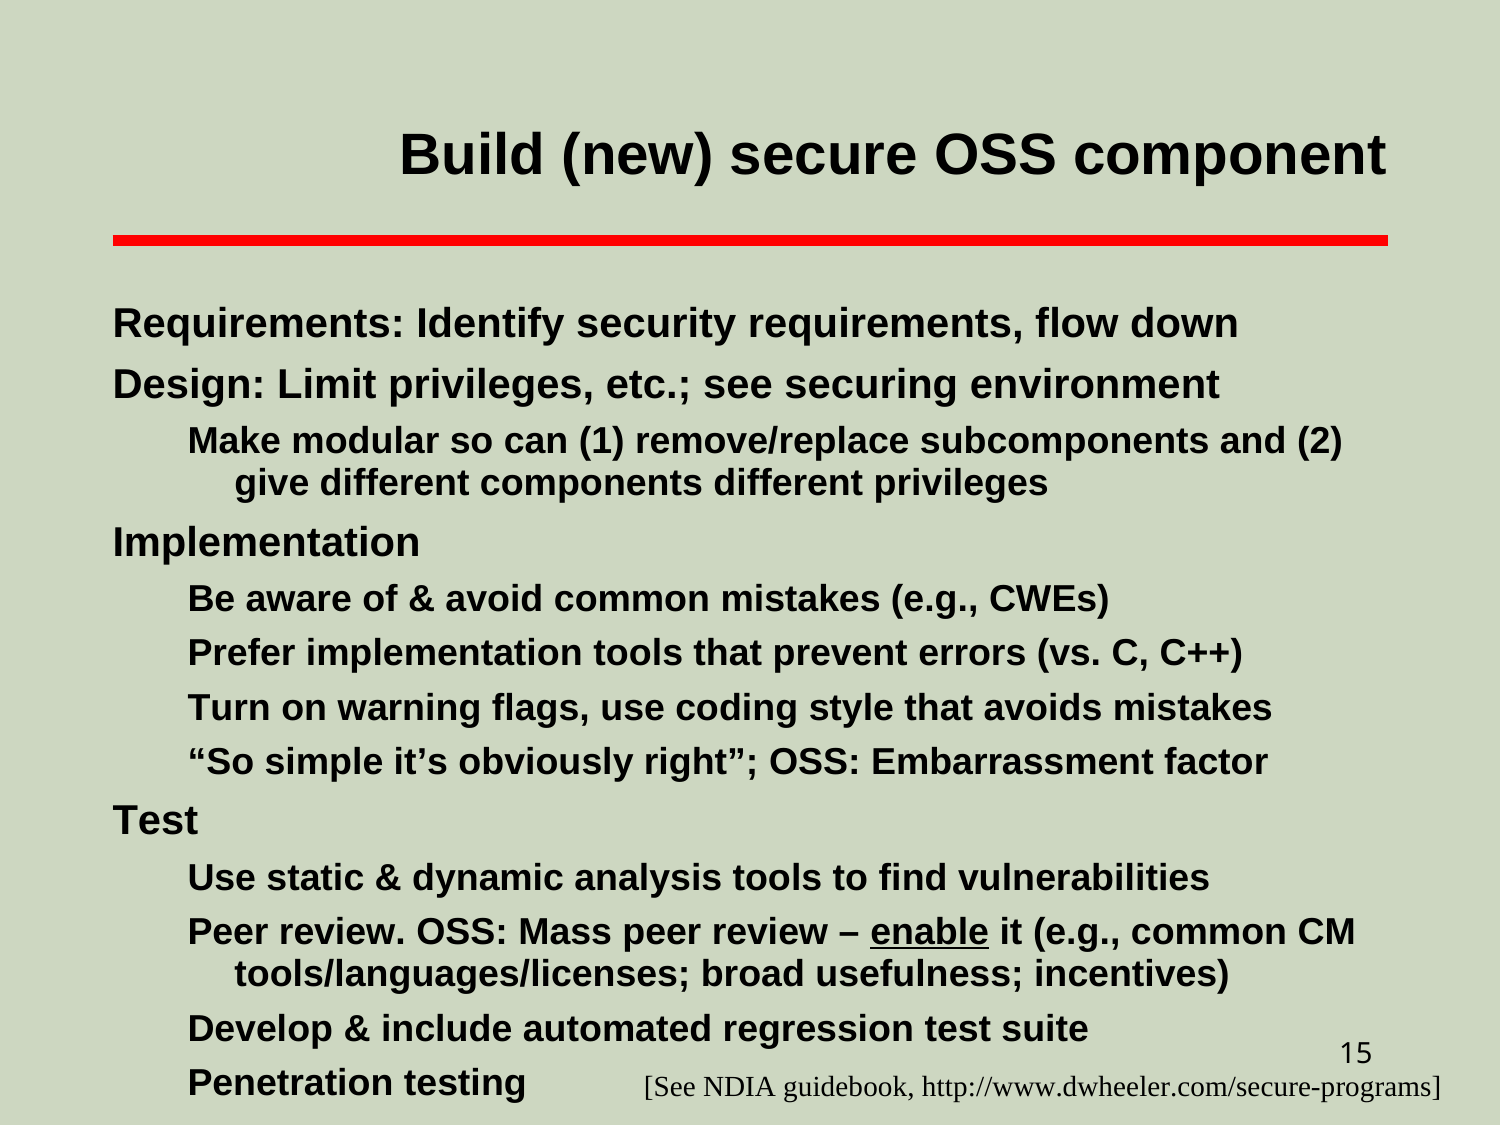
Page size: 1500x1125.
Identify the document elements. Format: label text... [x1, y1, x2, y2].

list Requirements: Identify security requirements, flow down Design: Limit privileges, etc.; see securing environment Make modular so can (1) remove/replace subcomponents and (2) give different components different privileges Implementation Be aware of & avoid common mistakes (e.g., CWEs) Prefer implementation tools that prevent errors (vs. C, C++) Turn on warning flags, use coding style that avoids mistakes “So simple it’s obviously right”; OSS: Embarrassment factor Test Use static & dynamic analysis tools to find vulnerabilities Peer review. OSS: Mass peer review – enable it (e.g., common CM tools/languages/licenses; broad usefulness; incentives) Develop & include automated regression test suite Penetration testing [112, 299, 1388, 1104]
title Build (new) secure OSS component [337, 93, 1388, 217]
text_box [See NDIA guidebook, http://www.dwheeler.com/secure-programs] [600, 1067, 1487, 1106]
